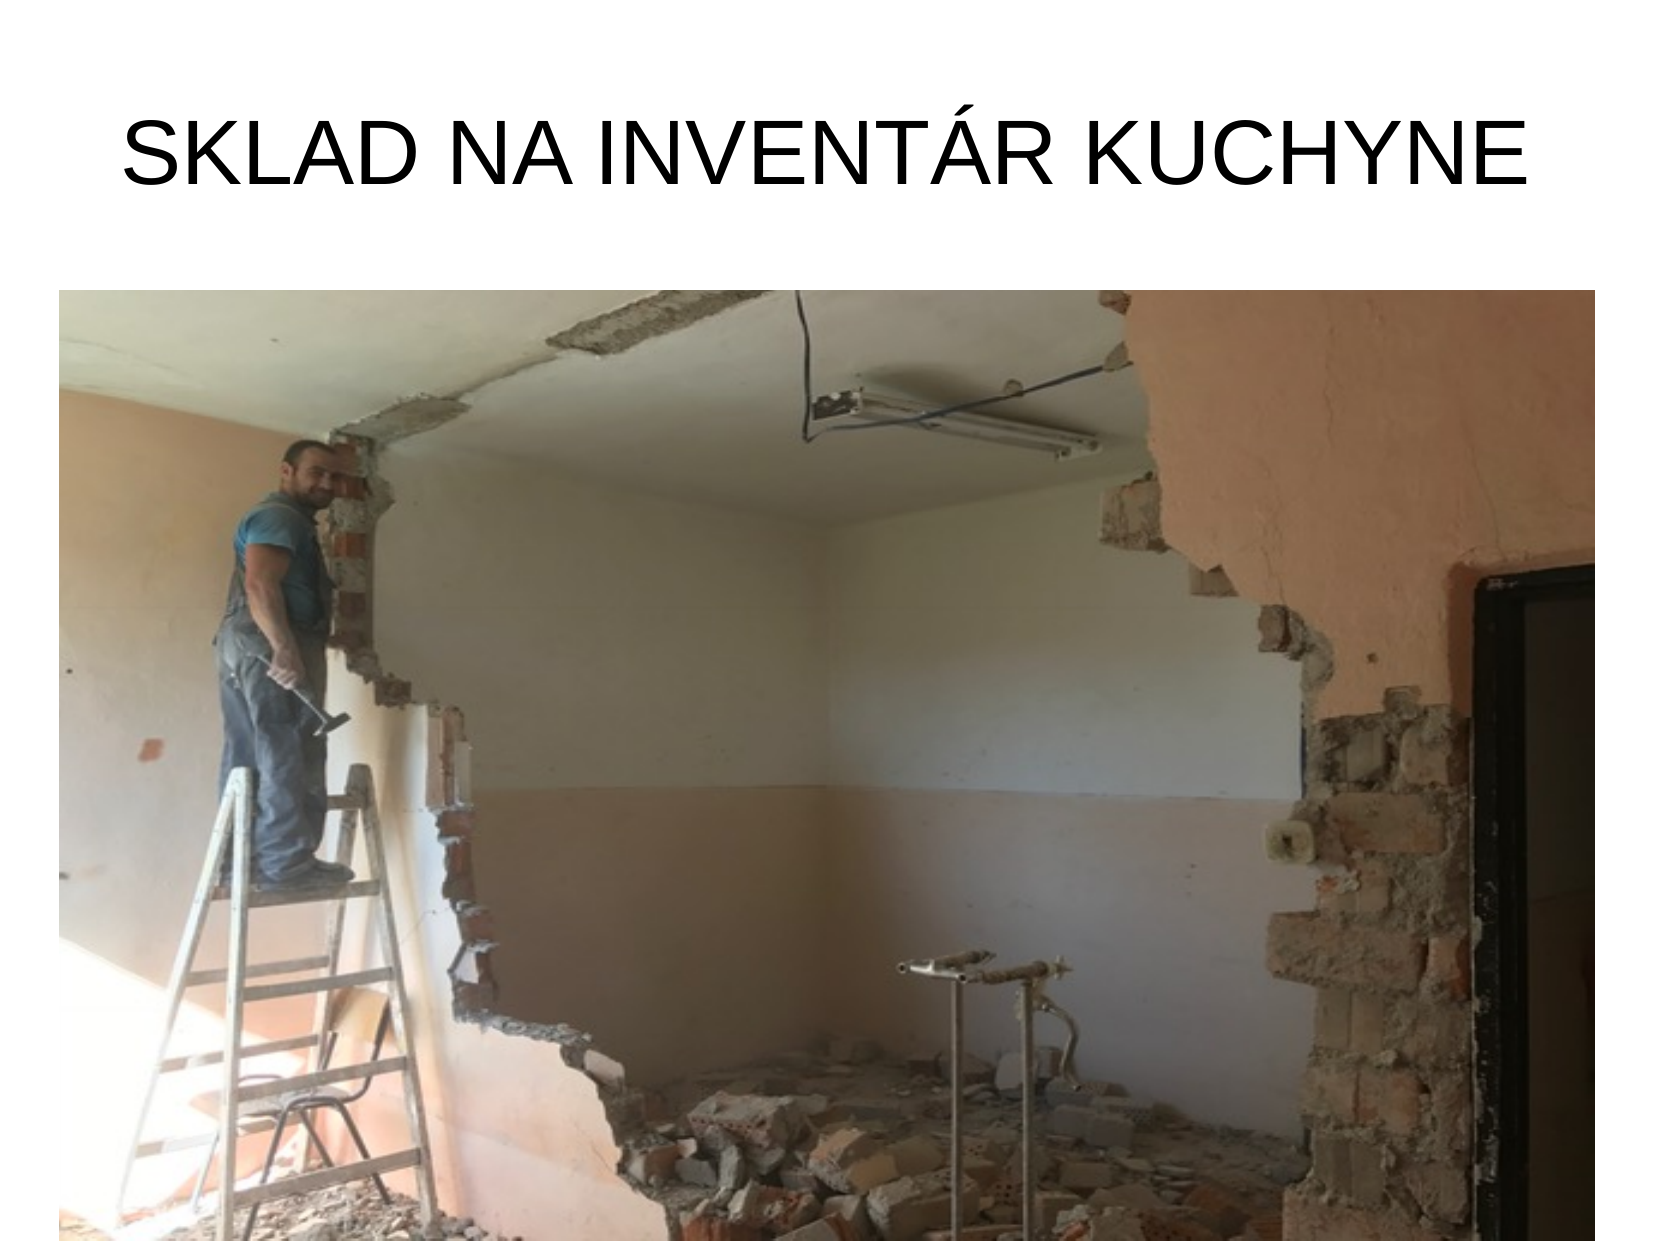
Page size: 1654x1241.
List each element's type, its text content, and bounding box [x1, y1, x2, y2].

title SKLAD NA INVENTÁR KUCHYNE [82, 49, 1571, 257]
picture [59, 290, 1595, 1241]
